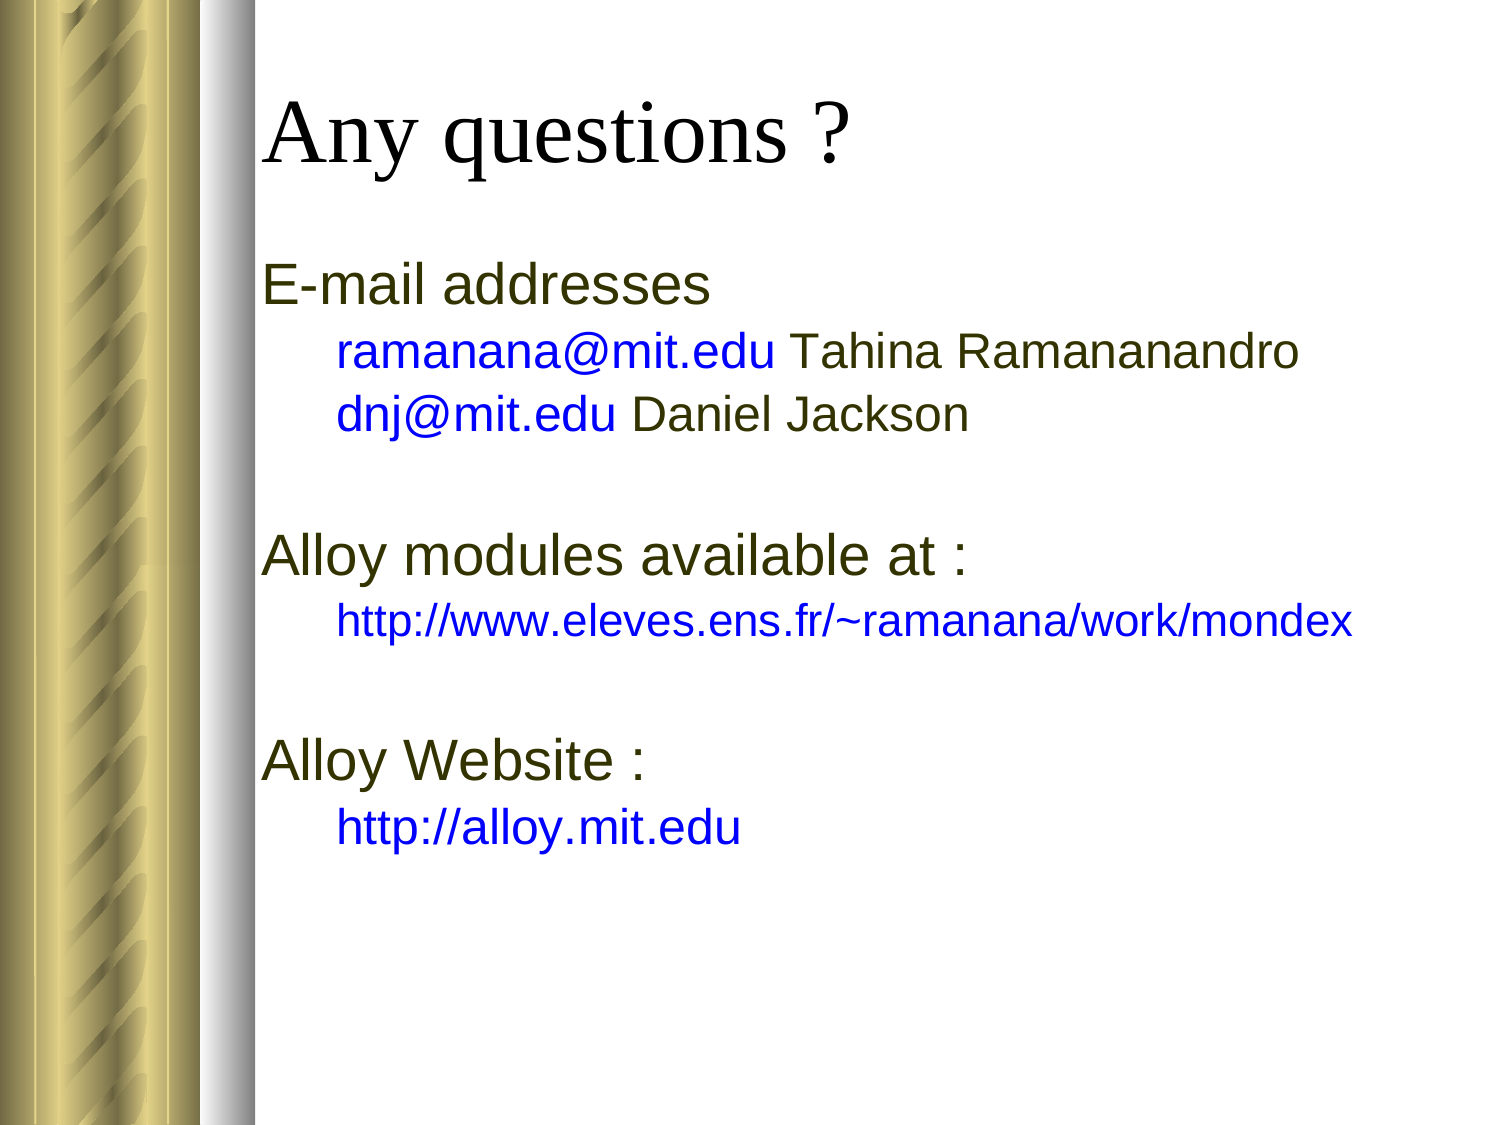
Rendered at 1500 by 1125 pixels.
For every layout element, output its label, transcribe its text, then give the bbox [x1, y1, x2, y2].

list E-mail addresses ramanana@mit.edu Tahina Ramananandro dnj@mit.edu Daniel Jackson Alloy modules available at : http://www.eleves.ens.fr/~ramanana/work/mondex Alloy Website : http://alloy.mit.edu [246, 249, 1476, 1112]
title Any questions ? [246, 37, 1476, 225]
